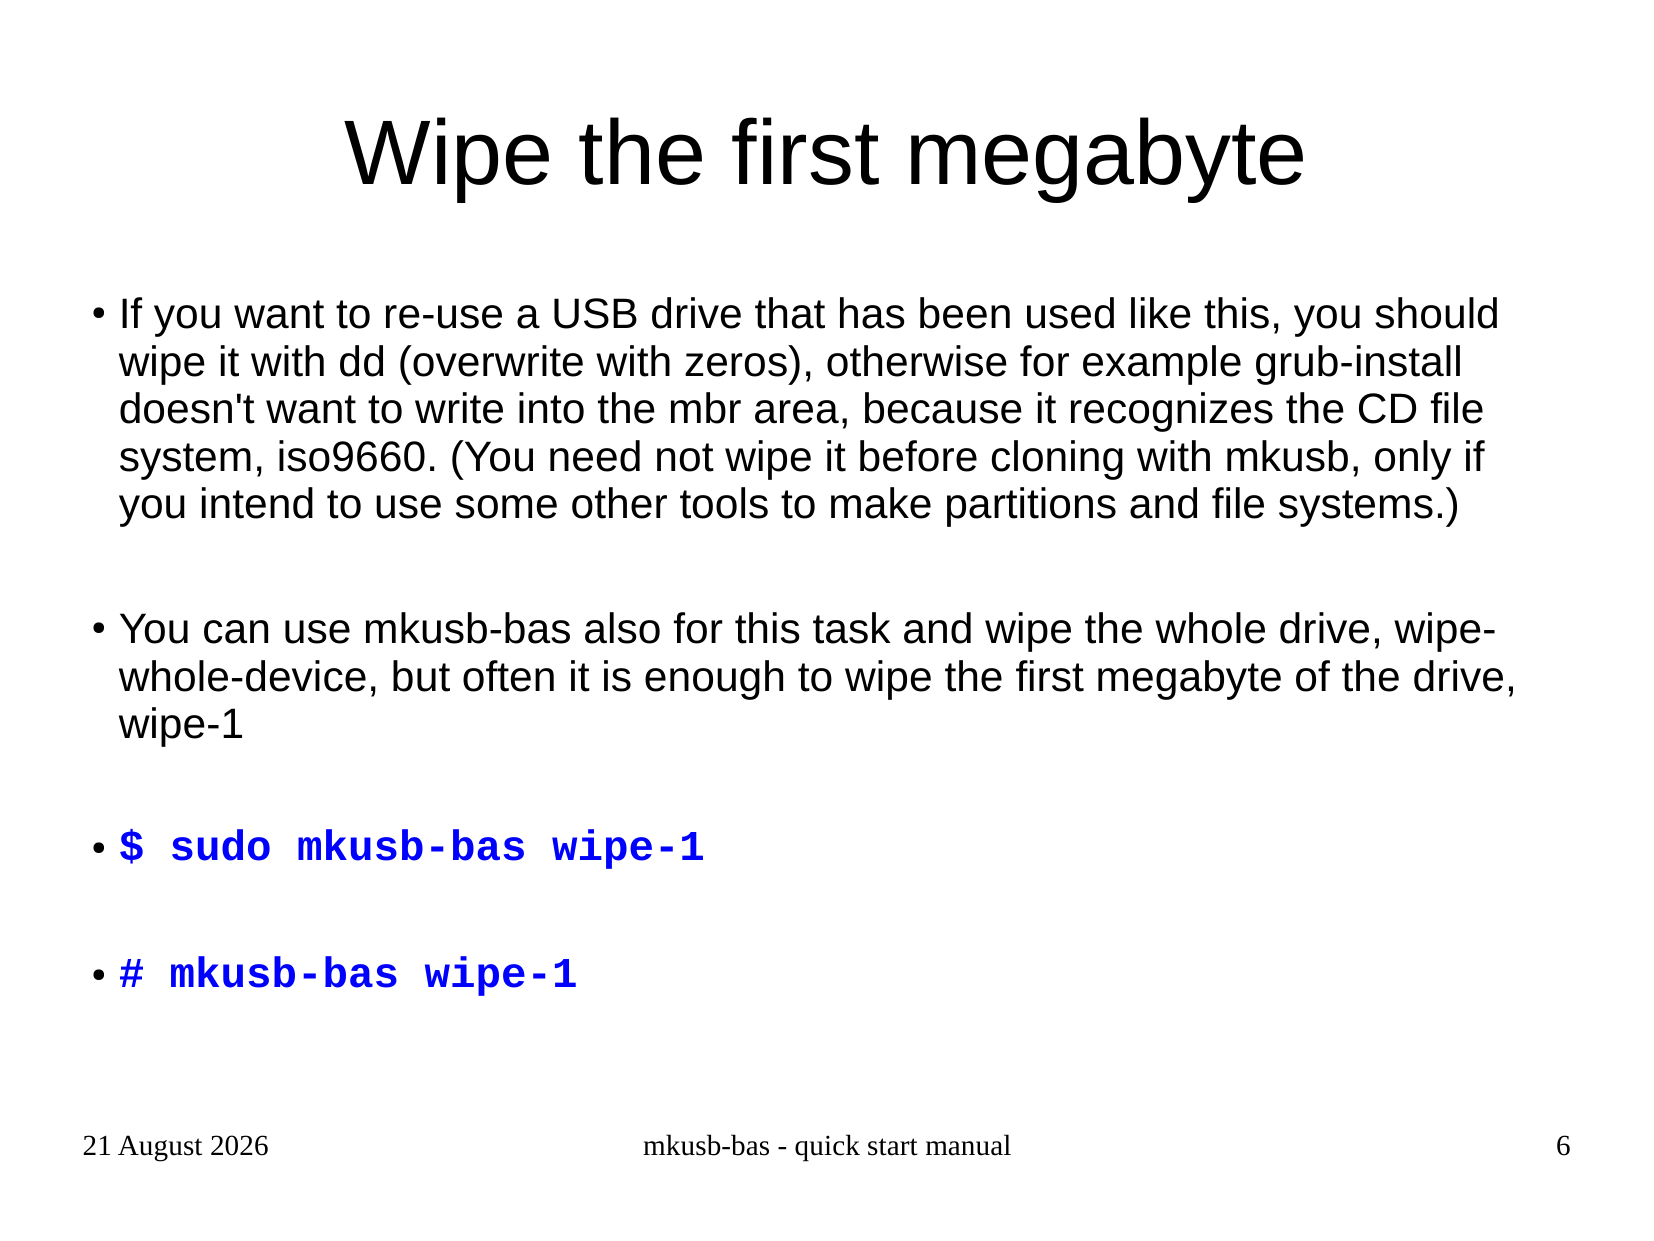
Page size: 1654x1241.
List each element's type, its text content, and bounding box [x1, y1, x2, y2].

title Wipe the first megabyte [82, 49, 1571, 257]
list If you want to re-use a USB drive that has been used like this, you should wipe it with dd (overwrite with zeros), otherwise for example grub-install doesn't want to write into the mbr area, because it recognizes the CD file system, iso9660. (You need not wipe it before cloning with mkusb, only if you intend to use some other tools to make partitions and file systems.) You can use mkusb-bas also for this task and wipe the whole drive, wipe-whole-device, but often it is enough to wipe the first megabyte of the drive, wipe-1 $ sudo mkusb-bas wipe-1 # mkusb-bas wipe-1 [82, 290, 1538, 1010]
